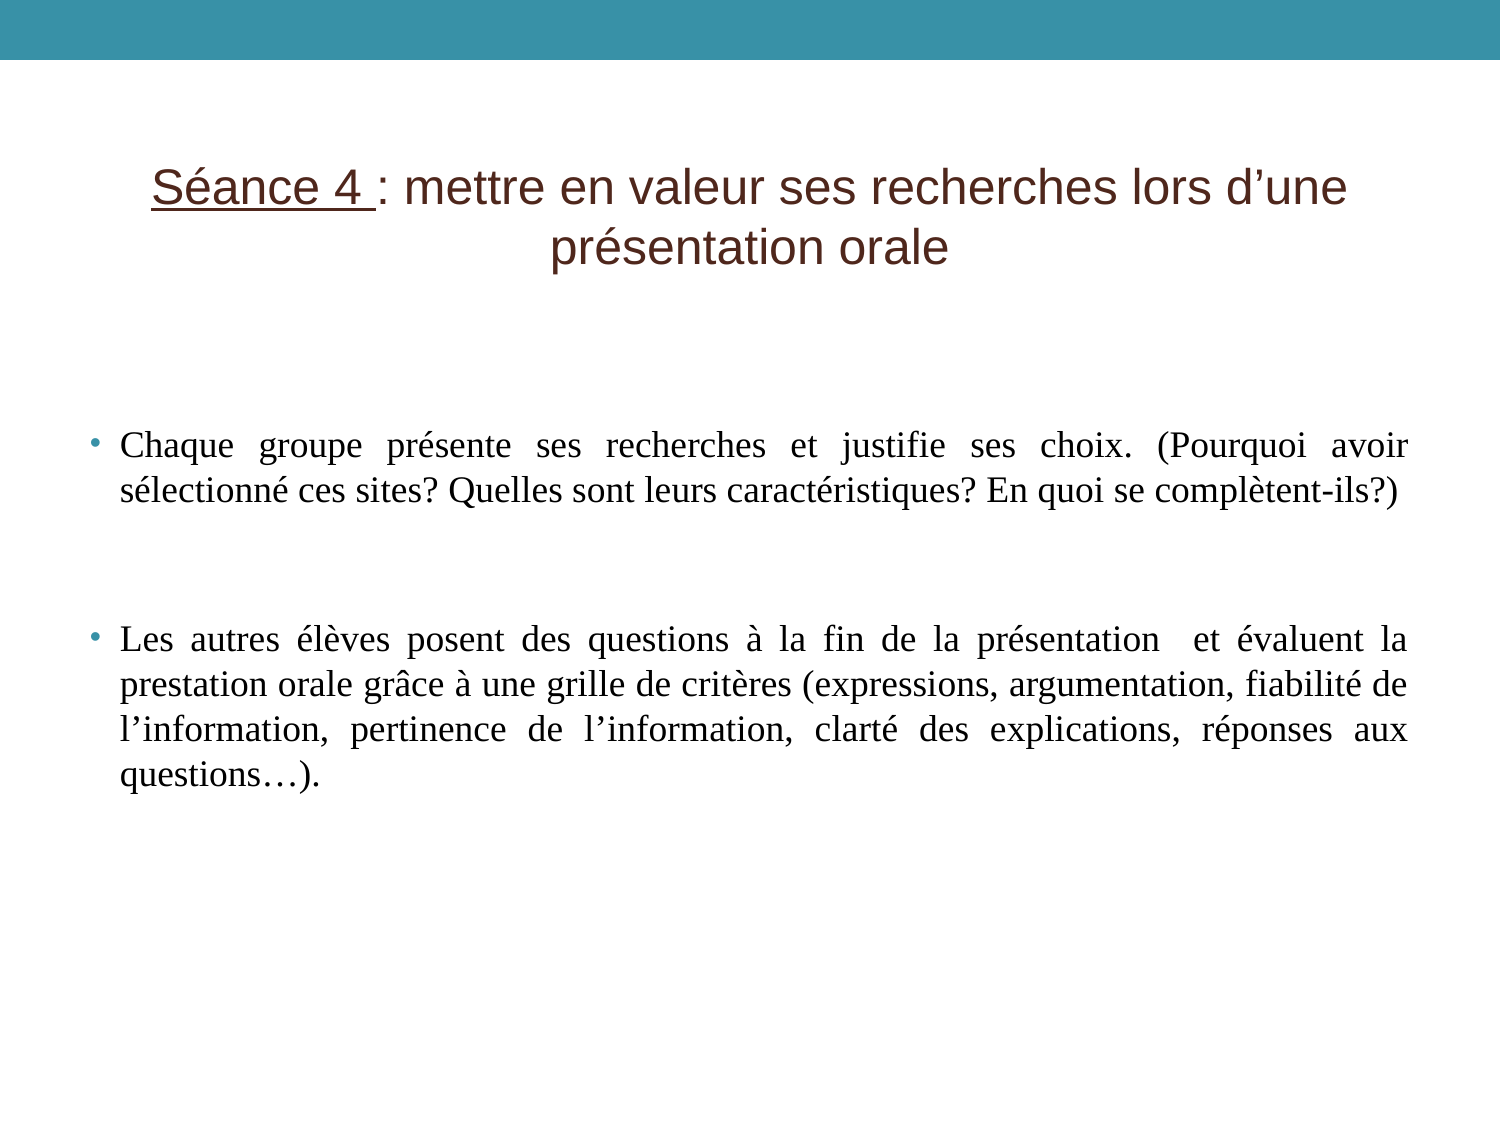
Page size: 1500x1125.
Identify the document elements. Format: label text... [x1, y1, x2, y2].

list Chaque groupe présente ses recherches et justifie ses choix. (Pourquoi avoir sélectionné ces sites? Quelles sont leurs caractéristiques? En quoi se complètent-ils?) Les autres élèves posent des questions à la fin de la présentation et évaluent la prestation orale grâce à une grille de critères (expressions, argumentation, fiabilité de l’information, pertinence de l’information, clarté des explications, réponses aux questions…). [75, 338, 1425, 1063]
title Séance 4 : mettre en valeur ses recherches lors d’une présentation orale [75, 87, 1425, 250]
